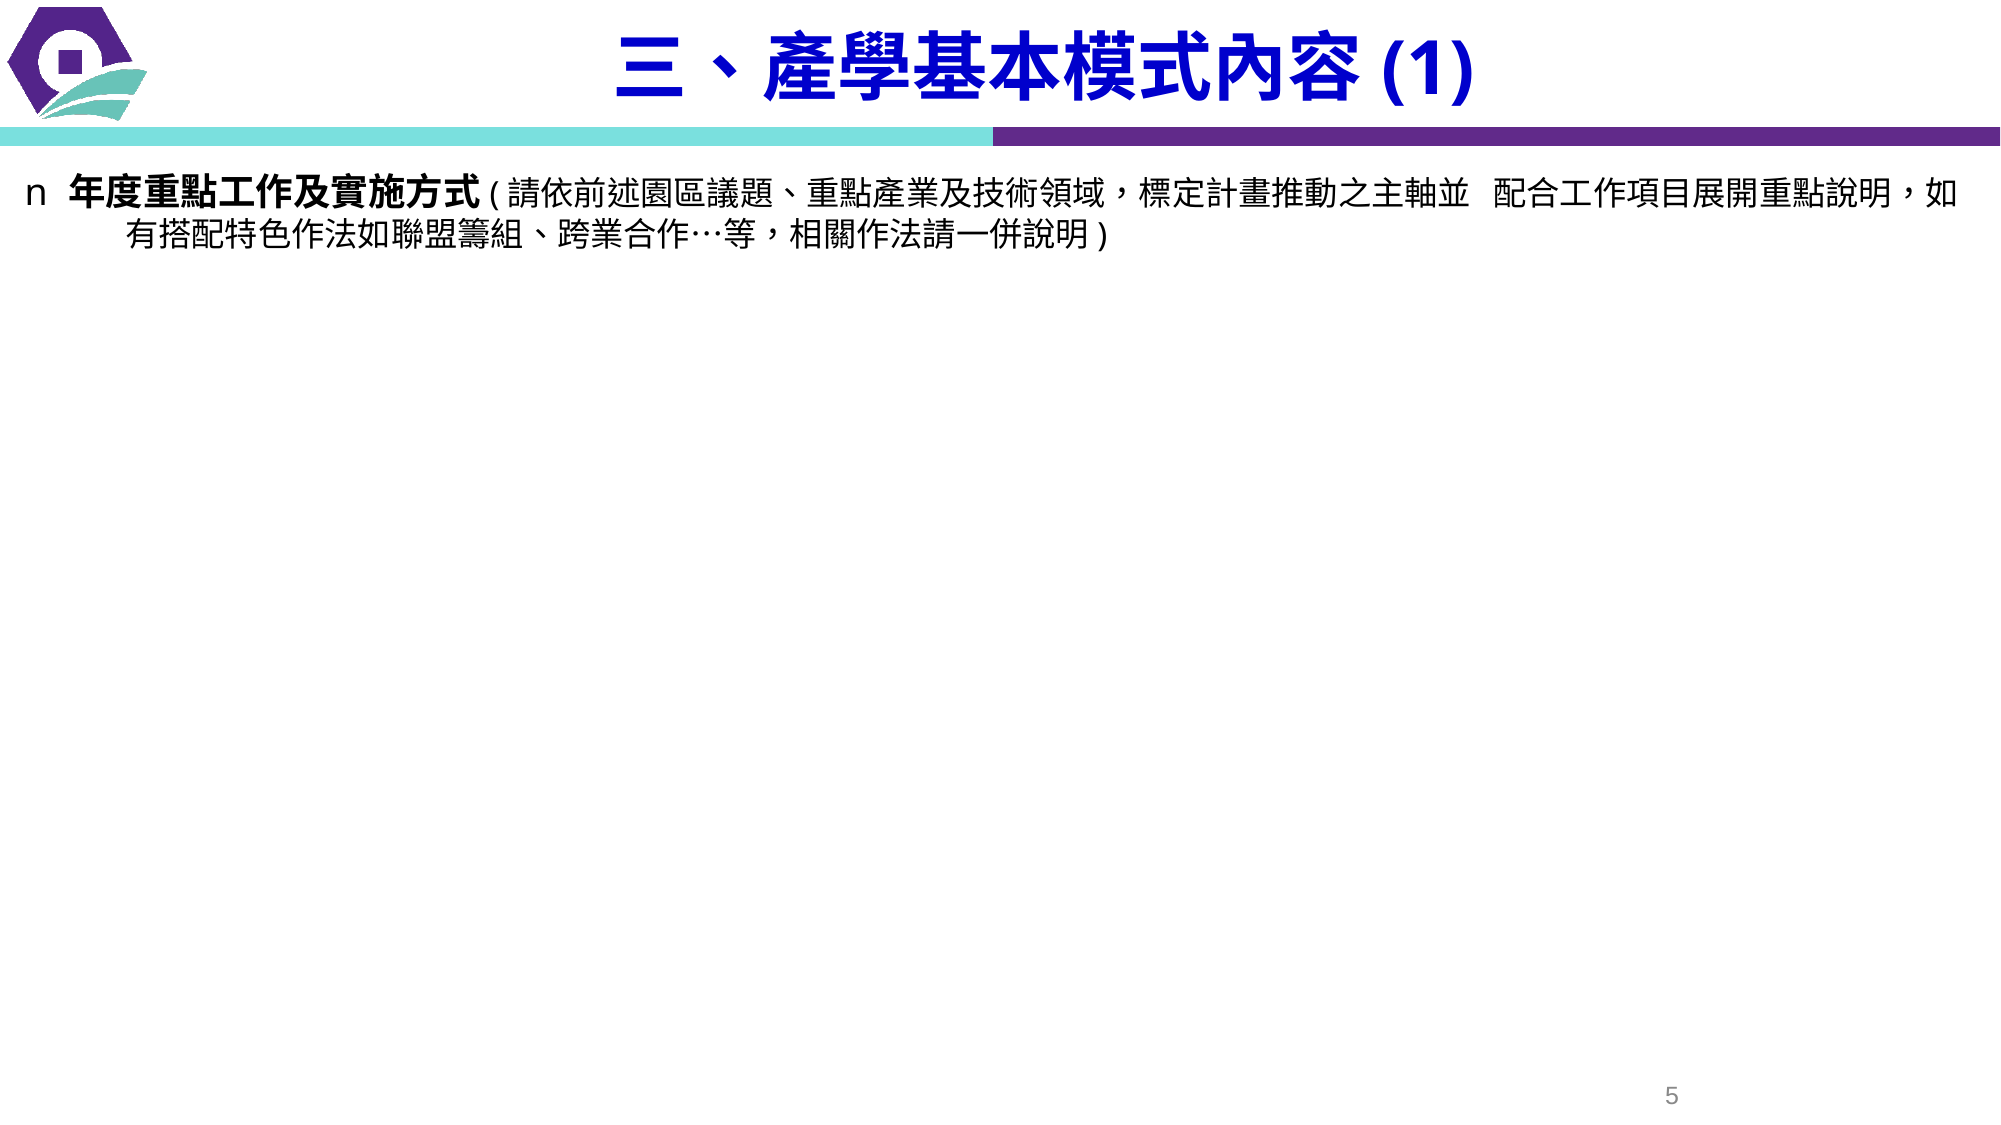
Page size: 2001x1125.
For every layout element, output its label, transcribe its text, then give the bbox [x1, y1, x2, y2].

text_box 5 [1650, 1065, 2000, 1125]
text_box 年度重點工作及實施方式(請依前述園區議題、重點產業及技術領域，標定計畫推動之主軸並 配合工作項目展開重點說明，如有搭配特色作法如聯盟籌組、跨業合作…等，相關作法請一併說明) [10, 161, 1980, 261]
title 三、產學基本模式內容(1) [0, 11, 2000, 114]
